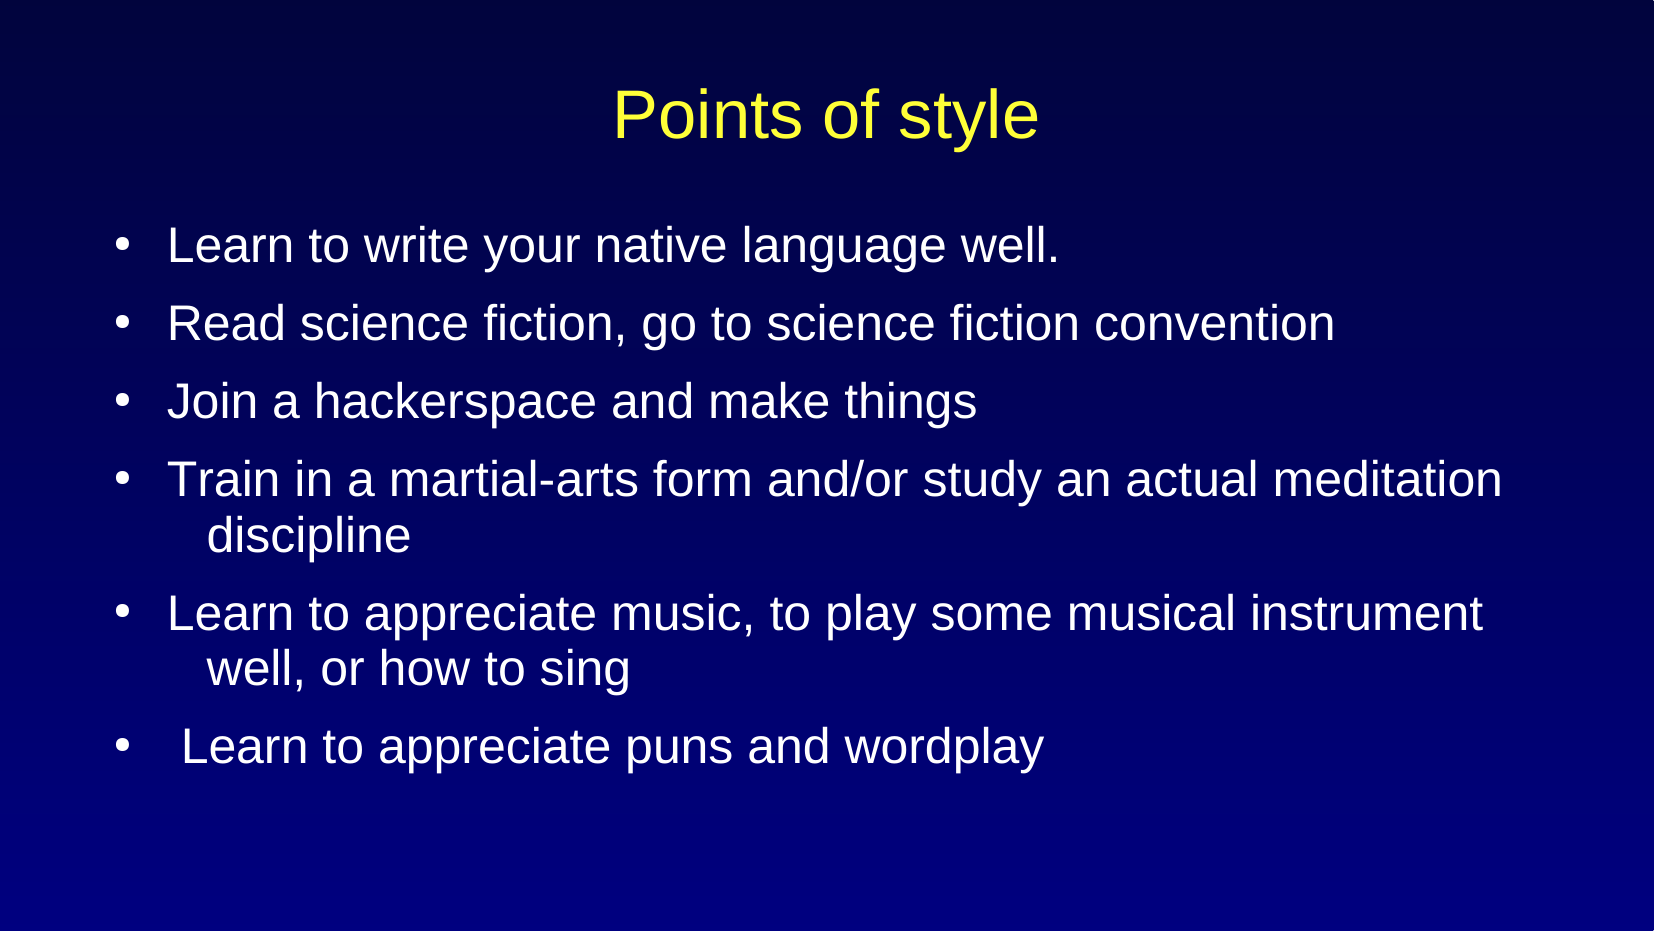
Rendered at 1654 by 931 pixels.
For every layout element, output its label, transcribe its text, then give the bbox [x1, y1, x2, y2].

title Points of style [82, 37, 1571, 193]
list Learn to write your native language well. Read science fiction, go to science fiction convention Join a hackerspace and make things Train in a martial-arts form and/or study an actual meditation discipline Learn to appreciate music, to play some musical instrument well, or how to sing Learn to appreciate puns and wordplay [82, 217, 1571, 775]
